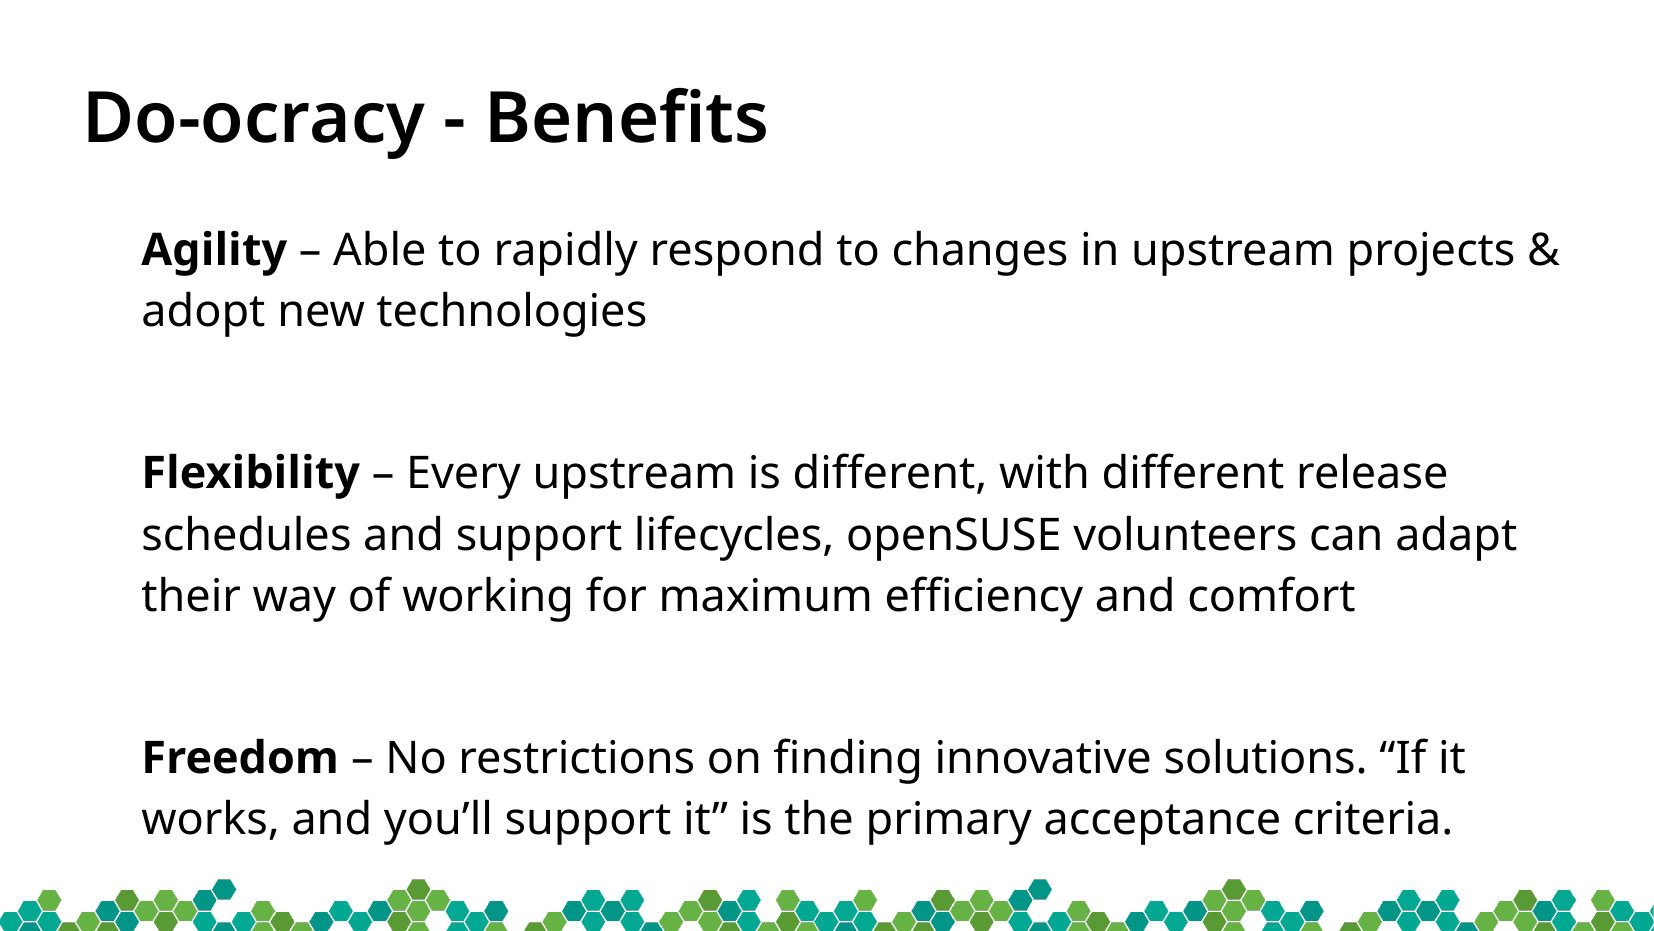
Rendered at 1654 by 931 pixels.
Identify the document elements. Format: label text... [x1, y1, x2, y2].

list Agility – Able to rapidly respond to changes in upstream projects & adopt new technologies Flexibility – Every upstream is different, with different release schedules and support lifecycles, openSUSE volunteers can adapt their way of working for maximum efficiency and comfort Freedom – No restrictions on finding innovative solutions. “If it works, and you’ll support it” is the primary acceptance criteria. [82, 217, 1571, 849]
picture [0, 871, 1654, 931]
title Do-ocracy - Benefits [82, 37, 1571, 193]
